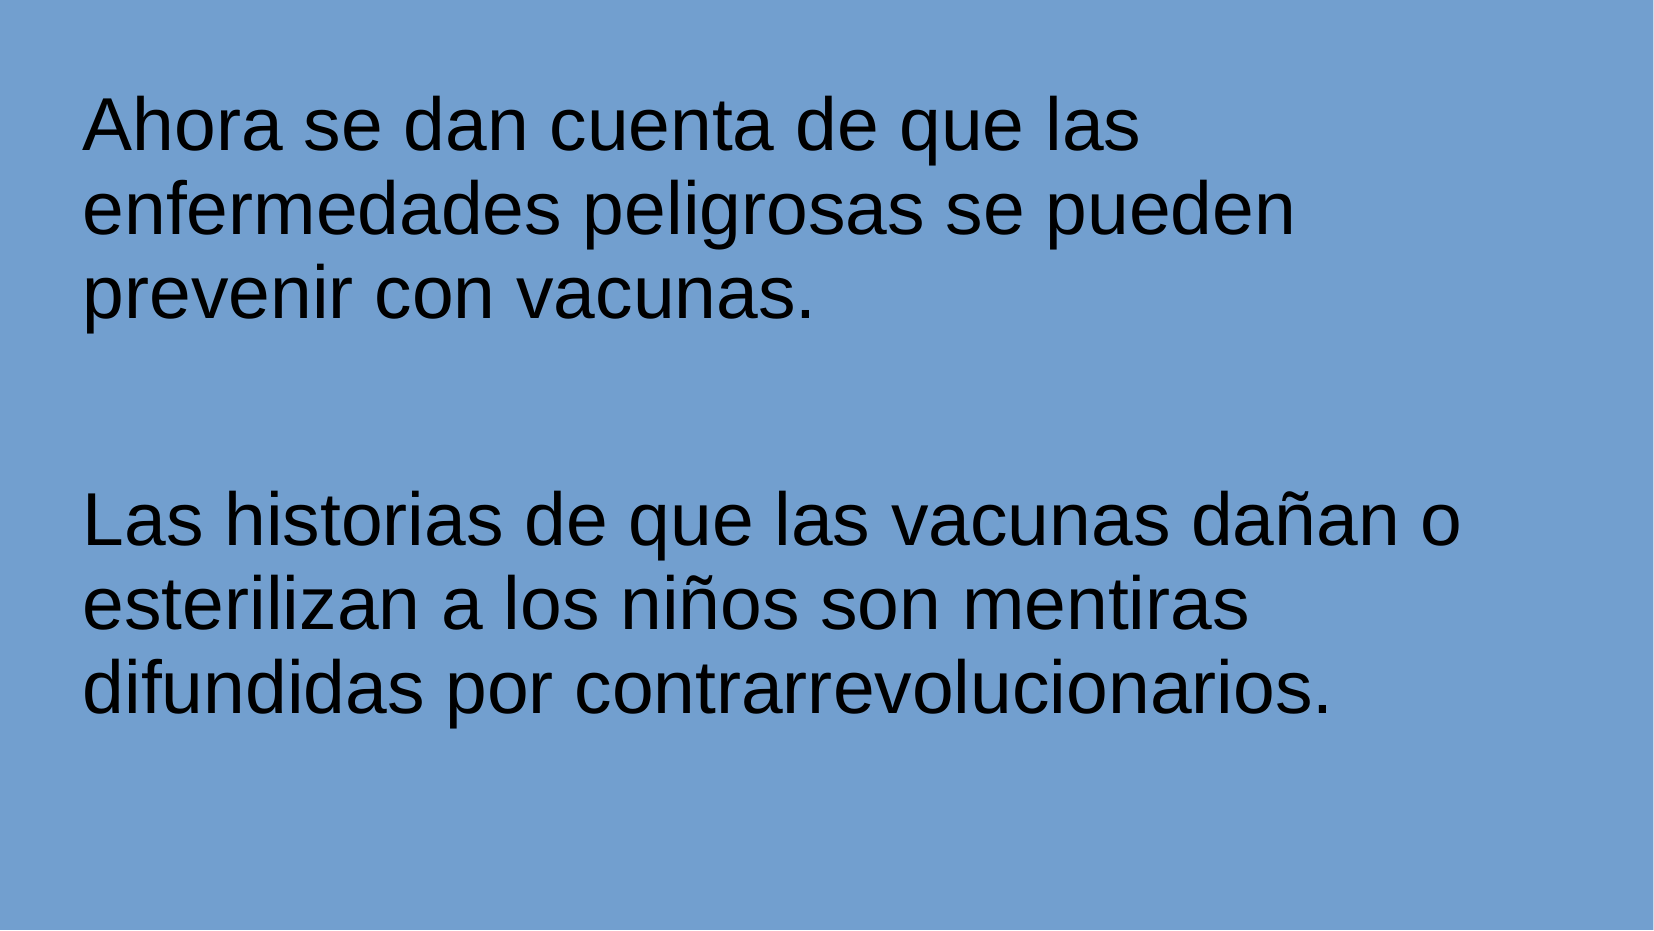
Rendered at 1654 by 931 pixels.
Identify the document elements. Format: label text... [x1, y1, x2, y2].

list Ahora se dan cuenta de que las enfermedades peligrosas se pueden prevenir con vacunas. Las historias de que las vacunas dañan o esterilizan a los niños son mentiras difundidas por contrarrevolucionarios. [82, 82, 1571, 886]
